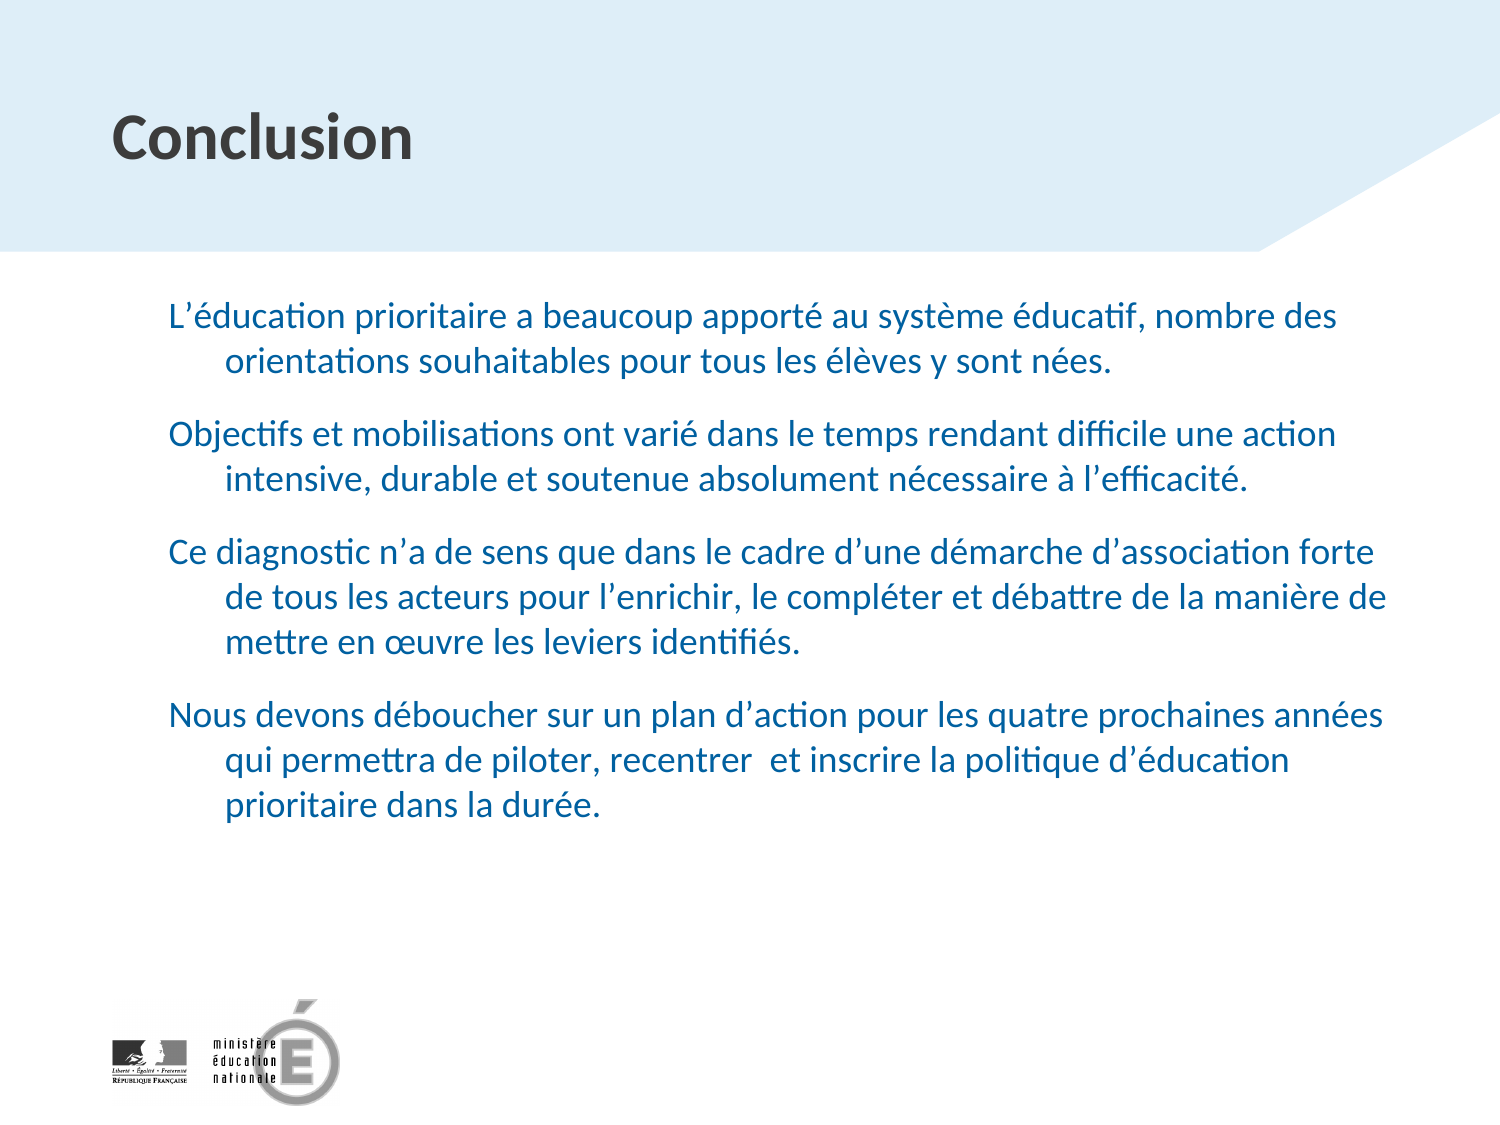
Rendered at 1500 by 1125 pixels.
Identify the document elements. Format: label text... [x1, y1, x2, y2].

title Conclusion [112, 21, 1388, 244]
list L’éducation prioritaire a beaucoup apporté au système éducatif, nombre des orientations souhaitables pour tous les élèves y sont nées. Objectifs et mobilisations ont varié dans le temps rendant difficile une action intensive, durable et soutenue absolument nécessaire à l’efficacité. Ce diagnostic n’a de sens que dans le cadre d’une démarche d’association forte de tous les acteurs pour l’enrichir, le compléter et débattre de la manière de mettre en œuvre les leviers identifiés. Nous devons déboucher sur un plan d’action pour les quatre prochaines années qui permettra de piloter, recentrer et inscrire la politique d’éducation prioritaire dans la durée. [112, 290, 1412, 1066]
